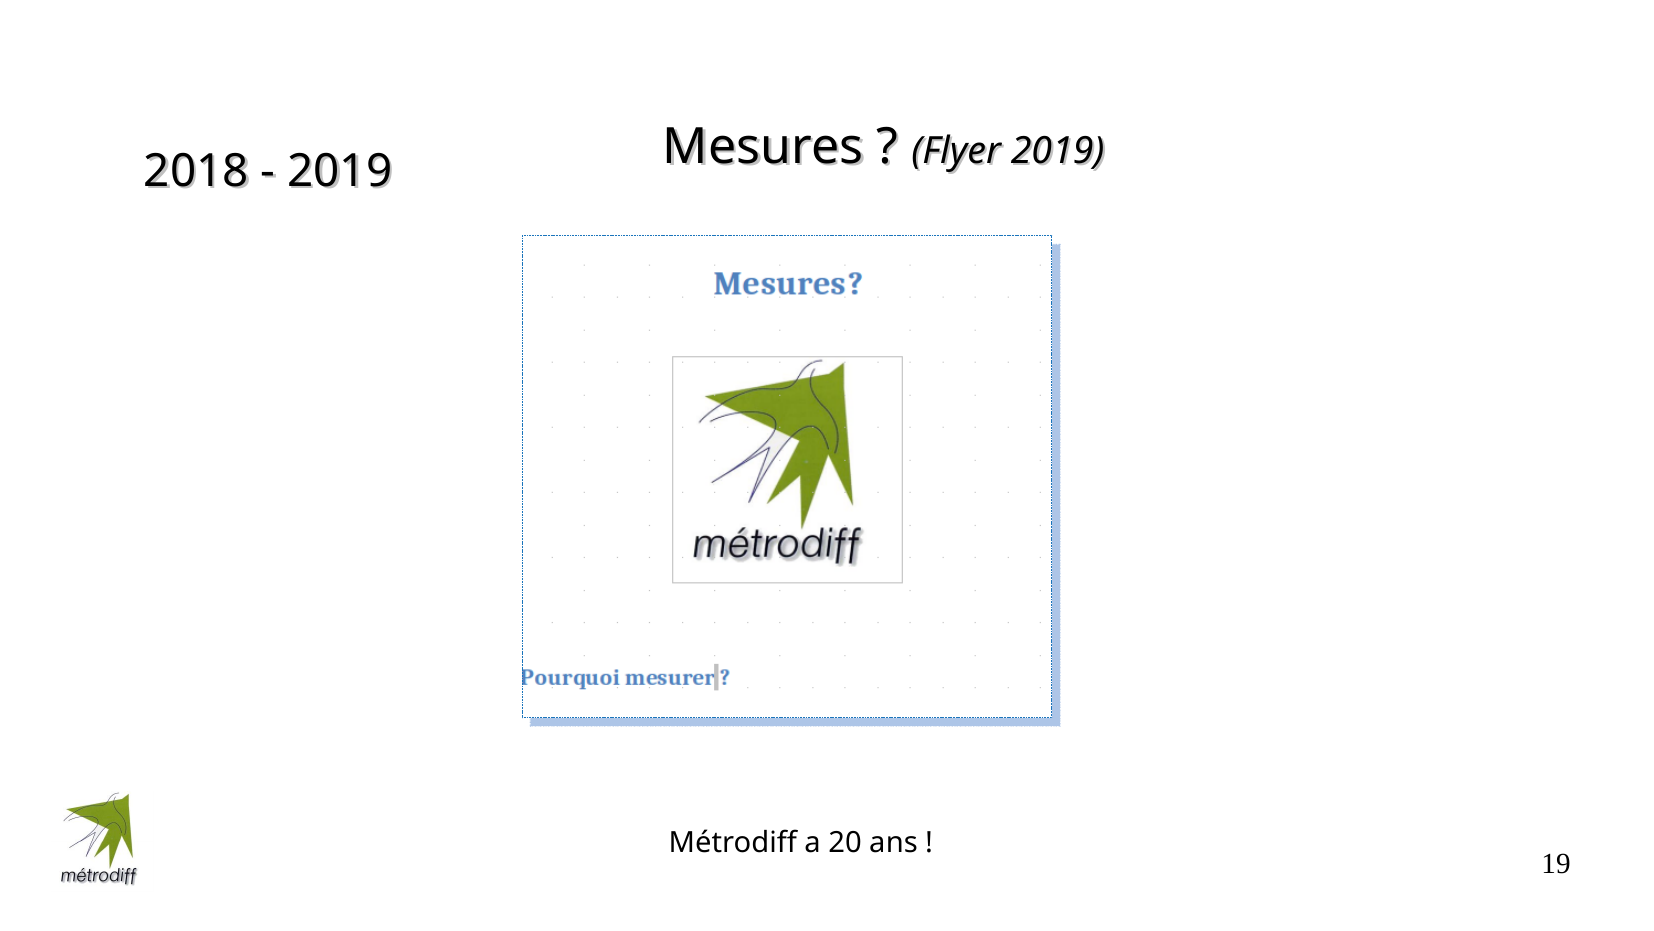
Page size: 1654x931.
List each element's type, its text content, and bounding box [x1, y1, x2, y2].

text_box 2018 - 2019 [129, 129, 424, 221]
picture [522, 236, 1052, 718]
picture [51, 791, 154, 892]
text_box Mesures ? (Flyer 2019) [648, 95, 1152, 193]
